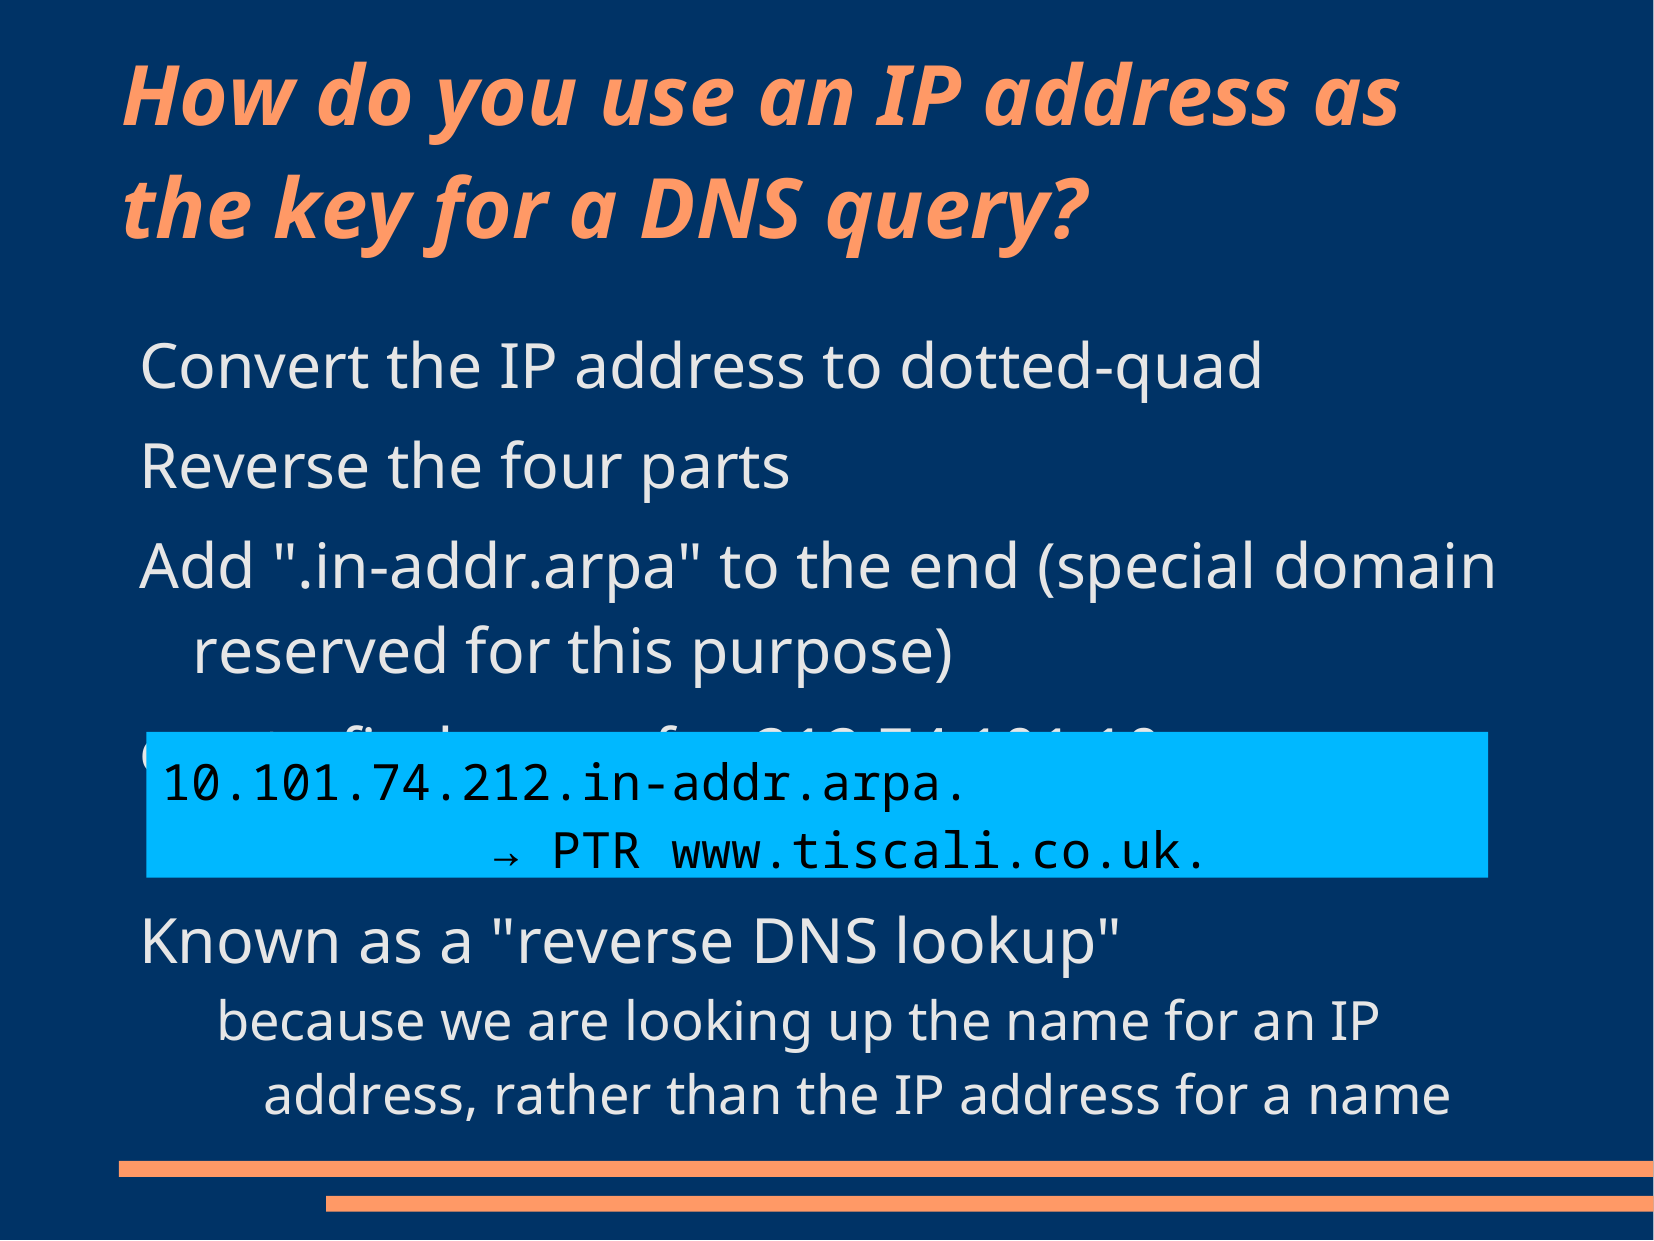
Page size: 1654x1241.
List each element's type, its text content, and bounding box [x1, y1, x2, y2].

text_box 10.101.74.212.in-addr.arpa. → PTR www.tiscali.co.uk. [146, 731, 1489, 878]
text_box Known as a "reverse DNS lookup" because we are looking up the name for an IP address, rather than the IP address for a name [121, 897, 1561, 1120]
list Convert the IP address to dotted-quad Reverse the four parts Add ".in-addr.arpa" to the end (special domain reserved for this purpose) e.g. to find name for 212.74.101.10 [121, 322, 1561, 727]
title How do you use an IP address as the key for a DNS query? [121, 46, 1534, 254]
